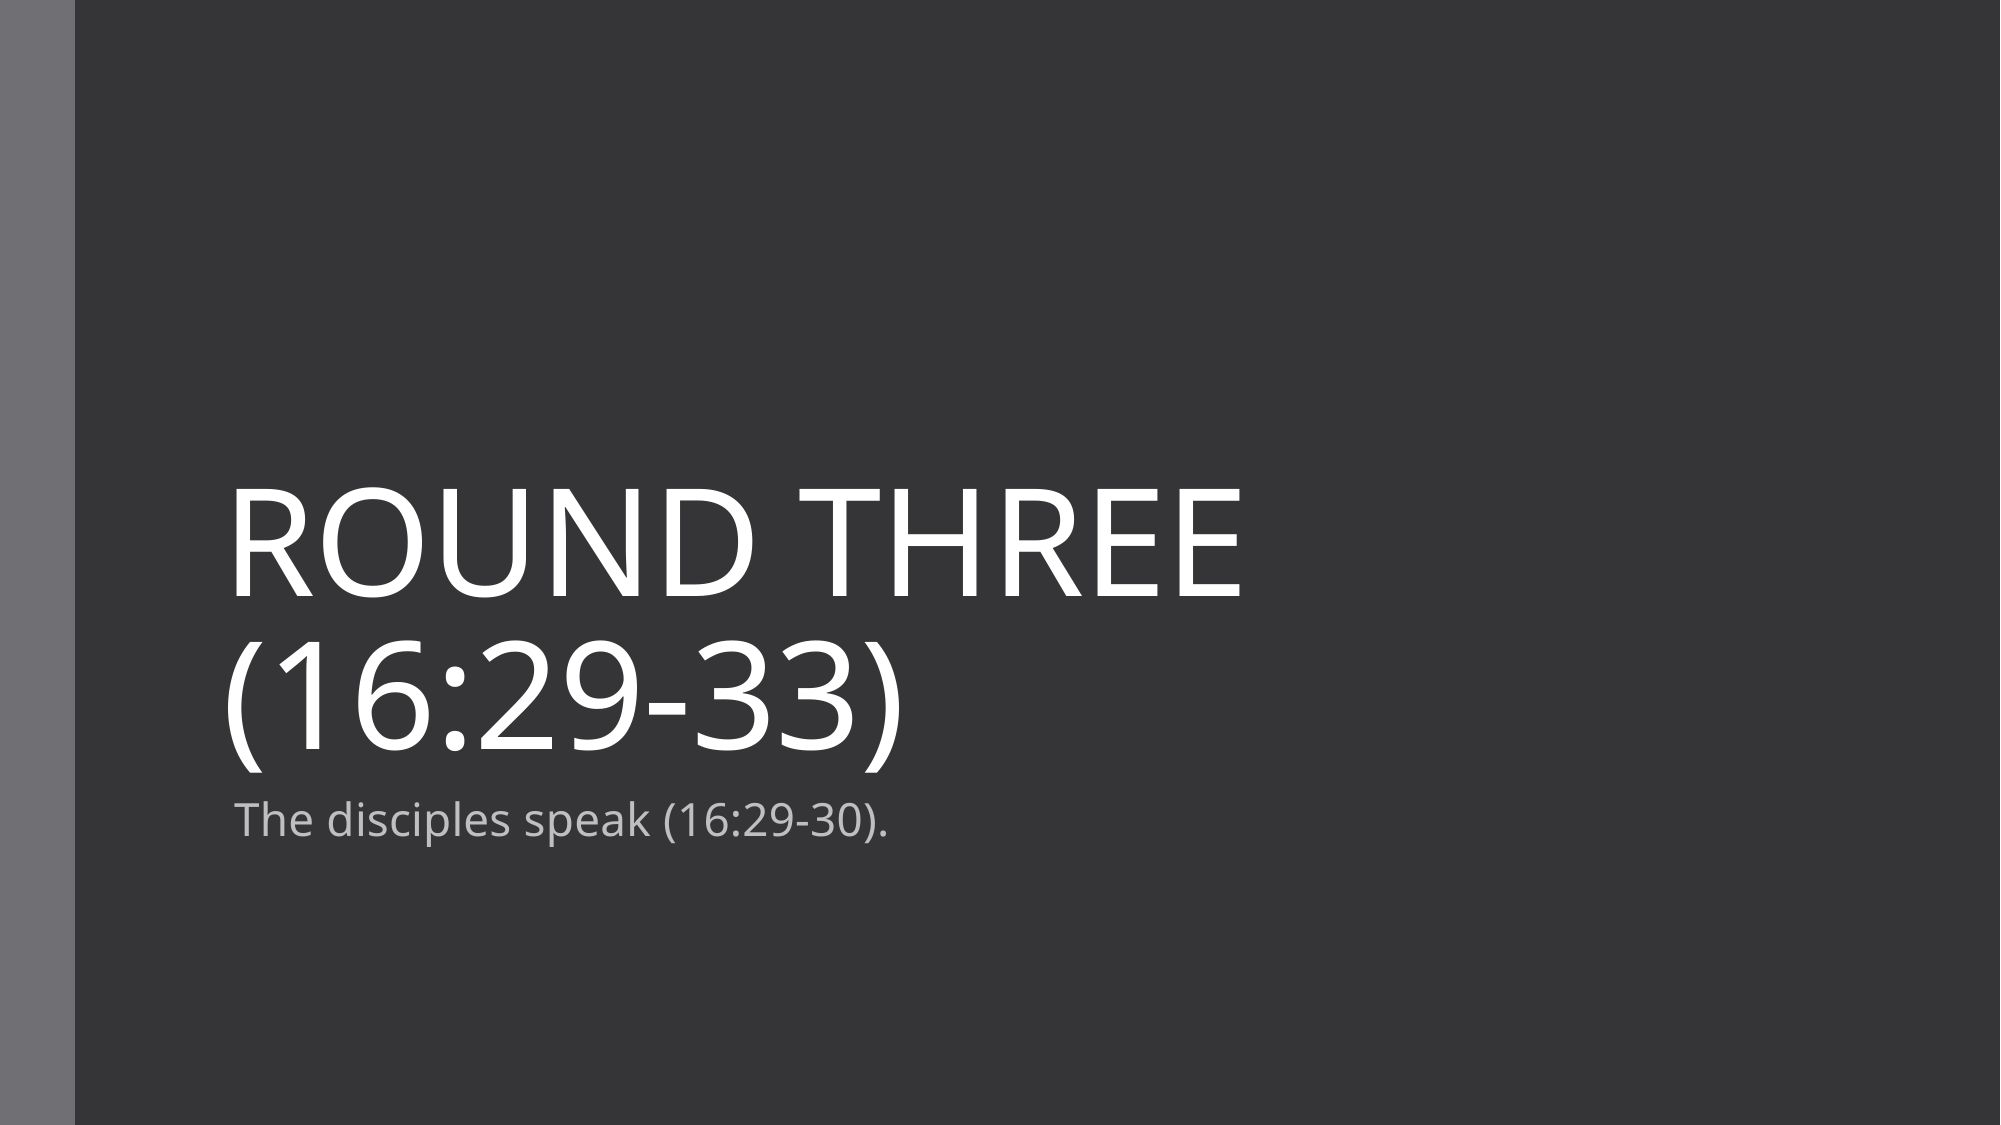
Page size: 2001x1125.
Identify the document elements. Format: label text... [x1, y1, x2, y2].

title ROUND THREE (16:29-33) [206, 124, 1752, 787]
subtitle The disciples speak (16:29-30). [206, 787, 1752, 1066]
